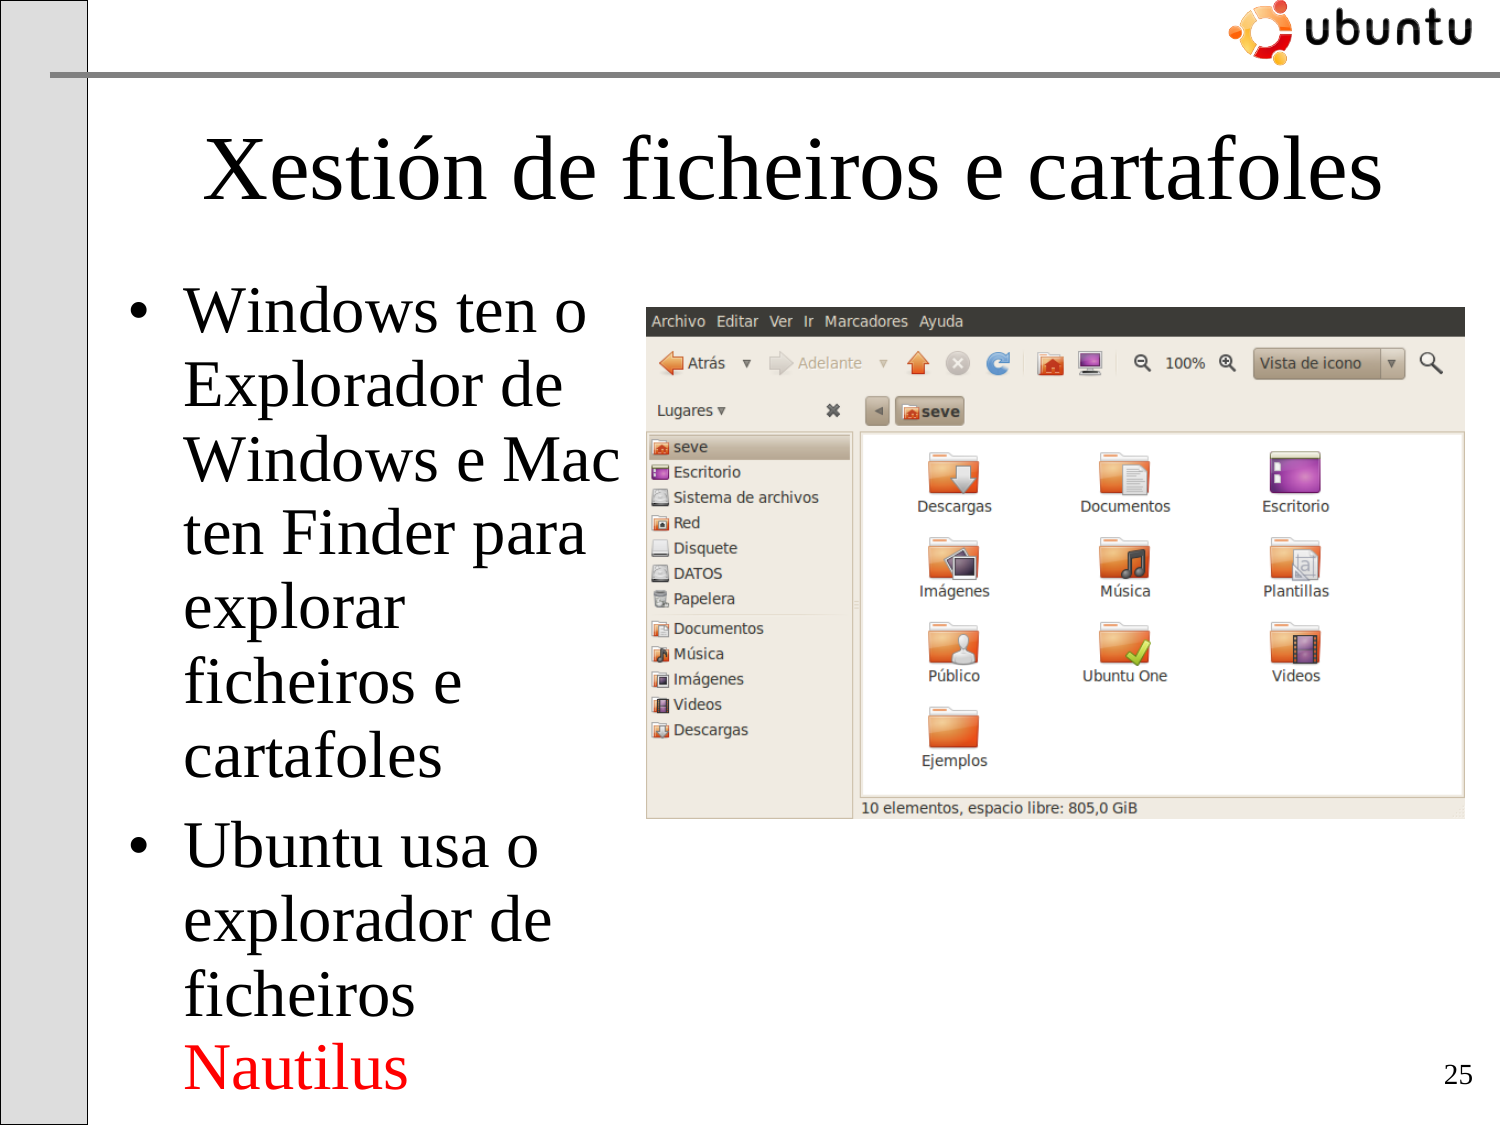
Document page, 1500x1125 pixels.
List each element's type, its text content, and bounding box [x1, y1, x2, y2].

picture [1221, 0, 1483, 71]
list Windows ten o Explorador de Windows e Mac ten Finder para explorar ficheiros e cartafoles Ubuntu usa o explorador de ficheiros Nautilus [112, 265, 650, 1125]
title Xestión de ficheiros e cartafoles [112, 99, 1477, 237]
picture [646, 307, 1465, 819]
